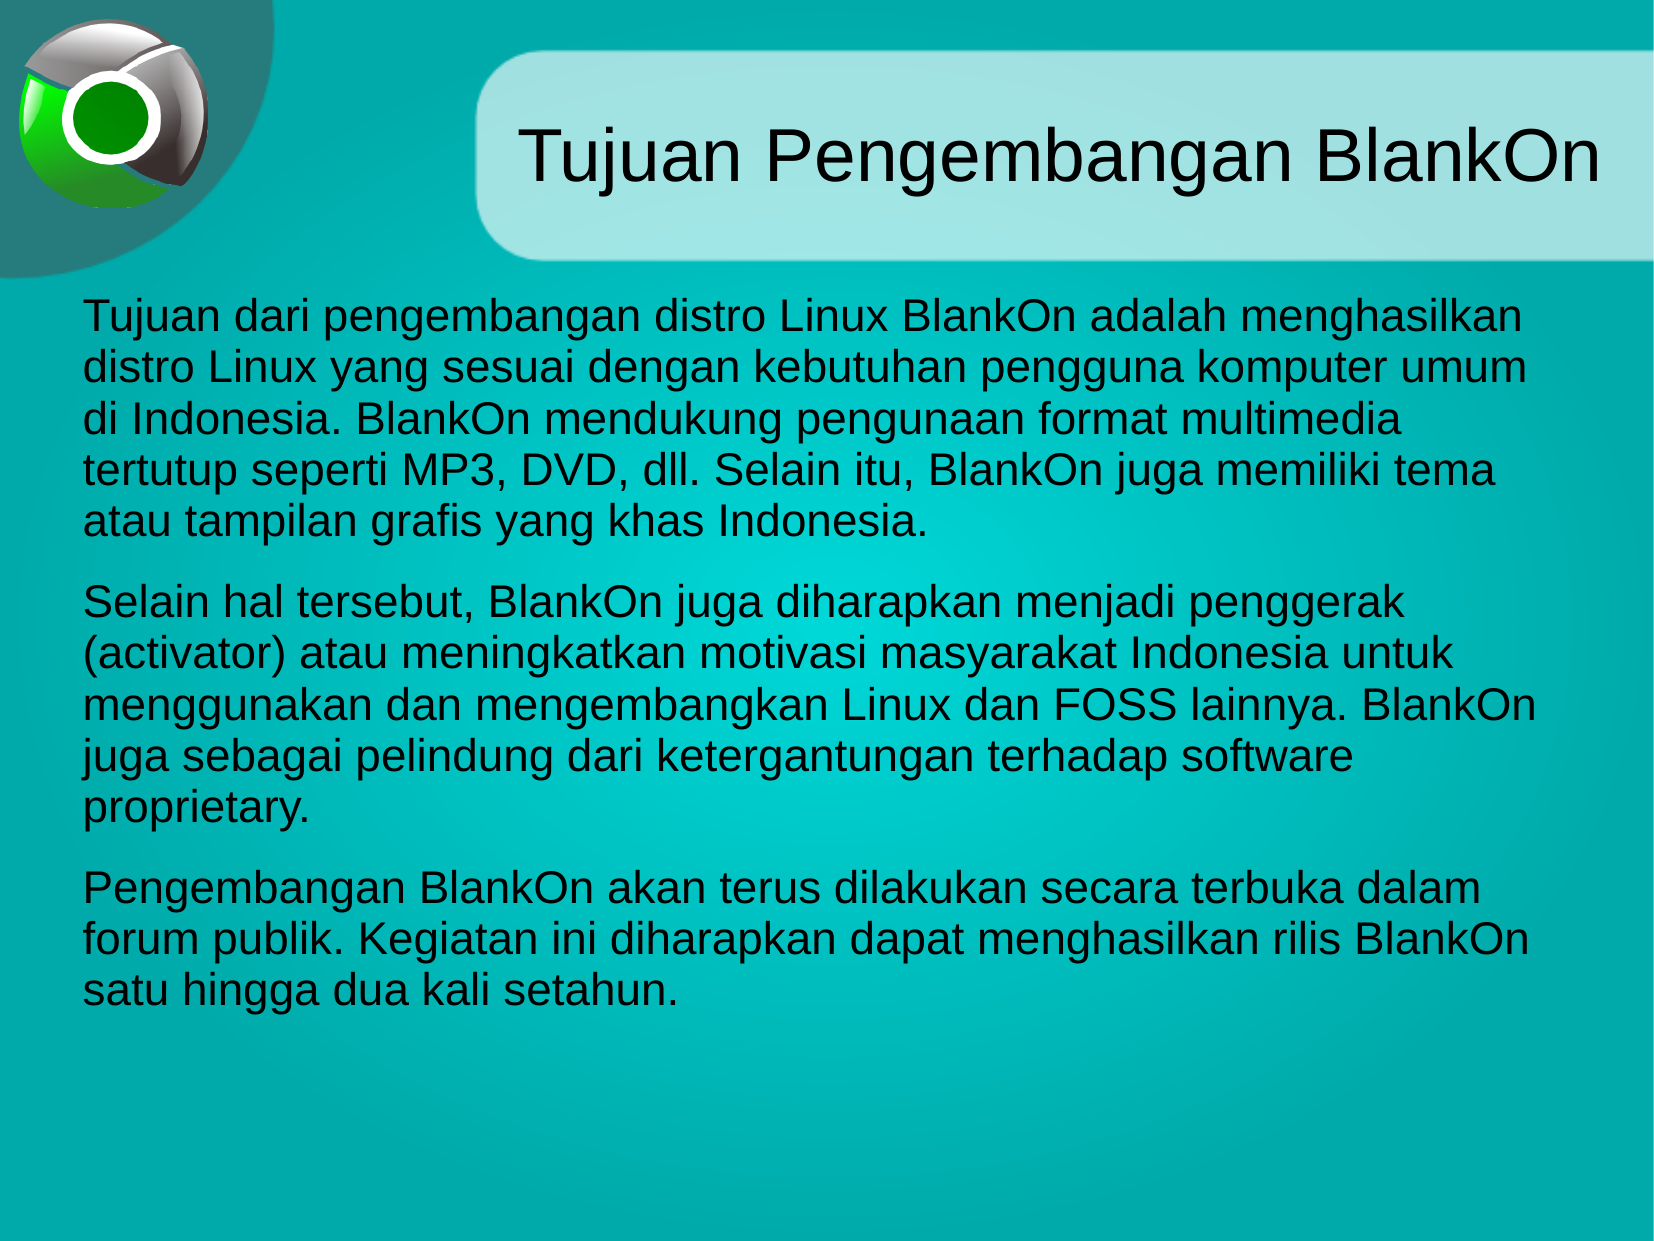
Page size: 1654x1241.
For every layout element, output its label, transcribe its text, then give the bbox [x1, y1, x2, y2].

picture [0, 0, 1654, 1241]
list Tujuan dari pengembangan distro Linux BlankOn adalah menghasilkan distro Linux yang sesuai dengan kebutuhan pengguna komputer umum di Indonesia. BlankOn mendukung pengunaan format multimedia tertutup seperti MP3, DVD, dll. Selain itu, BlankOn juga memiliki tema atau tampilan grafis yang khas Indonesia. Selain hal tersebut, BlankOn juga diharapkan menjadi penggerak (activator) atau meningkatkan motivasi masyarakat Indonesia untuk menggunakan dan mengembangkan Linux dan FOSS lainnya. BlankOn juga sebagai pelindung dari ketergantungan terhadap software proprietary. Pengembangan BlankOn akan terus dilakukan secara terbuka dalam forum publik. Kegiatan ini diharapkan dapat menghasilkan rilis BlankOn satu hingga dua kali setahun. [82, 290, 1571, 1109]
title Tujuan Pengembangan BlankOn [517, 108, 1625, 203]
